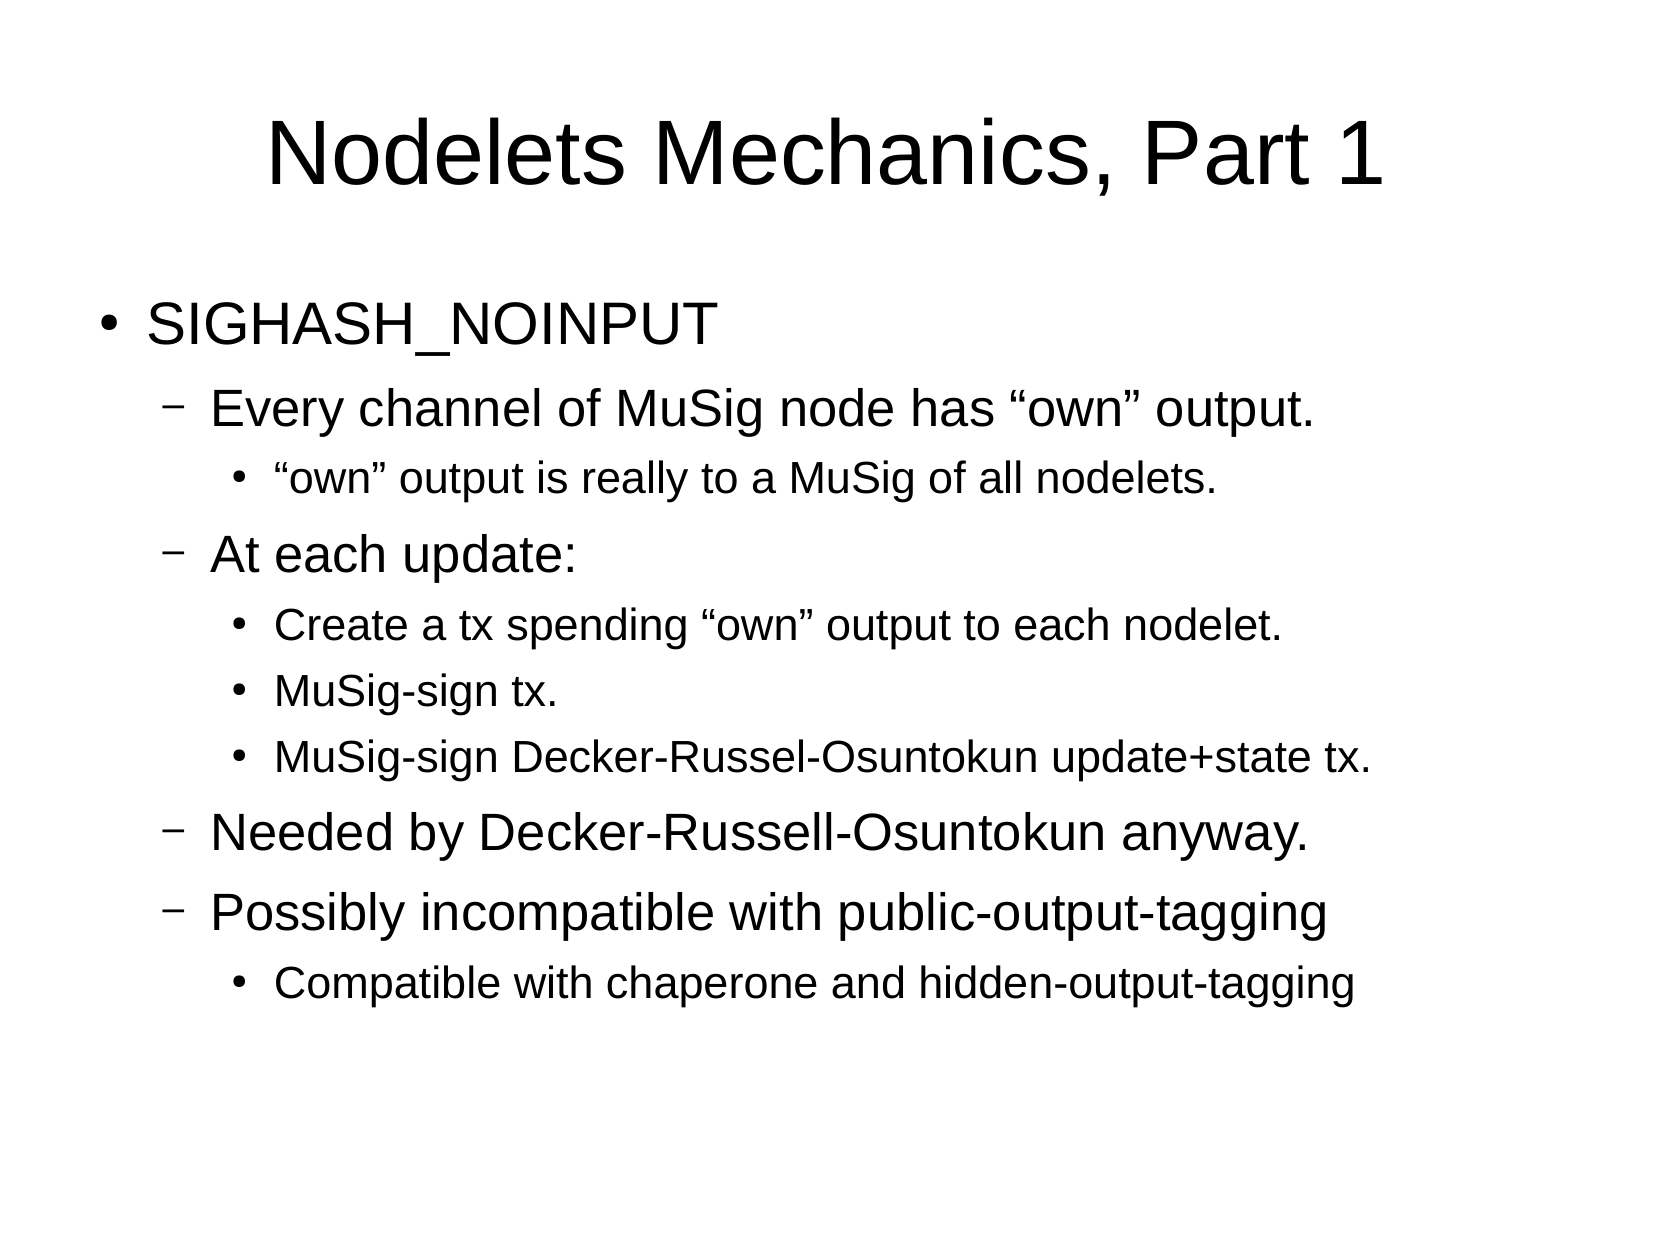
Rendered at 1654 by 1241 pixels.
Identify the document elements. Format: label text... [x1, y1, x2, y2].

list SIGHASH_NOINPUT Every channel of MuSig node has “own” output. “own” output is really to a MuSig of all nodelets. At each update: Create a tx spending “own” output to each nodelet. MuSig-sign tx. MuSig-sign Decker-Russel-Osuntokun update+state tx. Needed by Decker-Russell-Osuntokun anyway. Possibly incompatible with public-output-tagging Compatible with chaperone and hidden-output-tagging [82, 290, 1571, 1010]
title Nodelets Mechanics, Part 1 [82, 49, 1571, 257]
